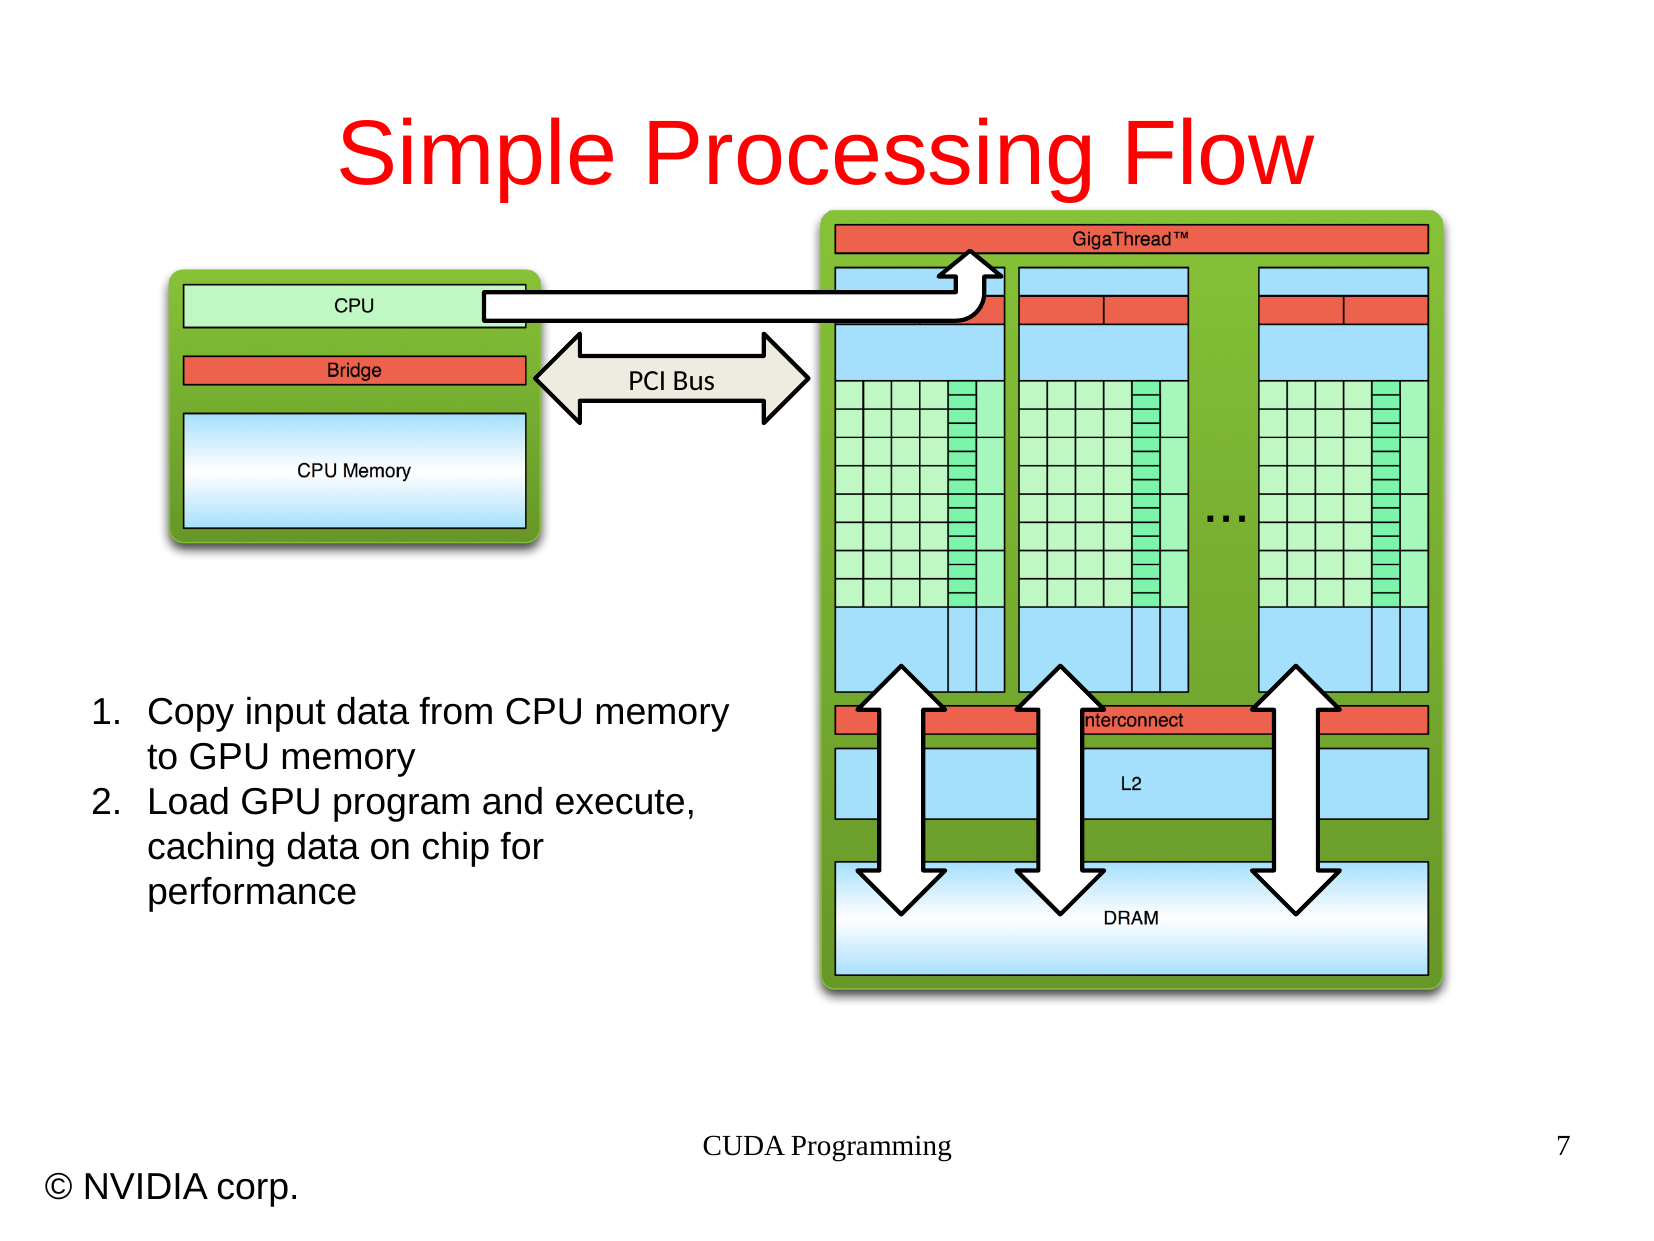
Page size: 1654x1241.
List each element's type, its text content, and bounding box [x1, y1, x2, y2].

picture [789, 257, 1473, 1026]
title Simple Processing Flow [82, 49, 1571, 257]
text_box [1251, 665, 1340, 915]
text_box [857, 665, 946, 915]
text_box [484, 250, 1002, 321]
text_box PCI Bus [535, 333, 809, 424]
text_box Copy input data from CPU memory to GPU memory Load GPU program and execute, caching data on chip for performance [76, 679, 750, 920]
text_box © NVIDIA corp. [30, 1158, 331, 1216]
picture [137, 257, 571, 580]
picture [789, 257, 961, 292]
text_box [1016, 665, 1105, 915]
